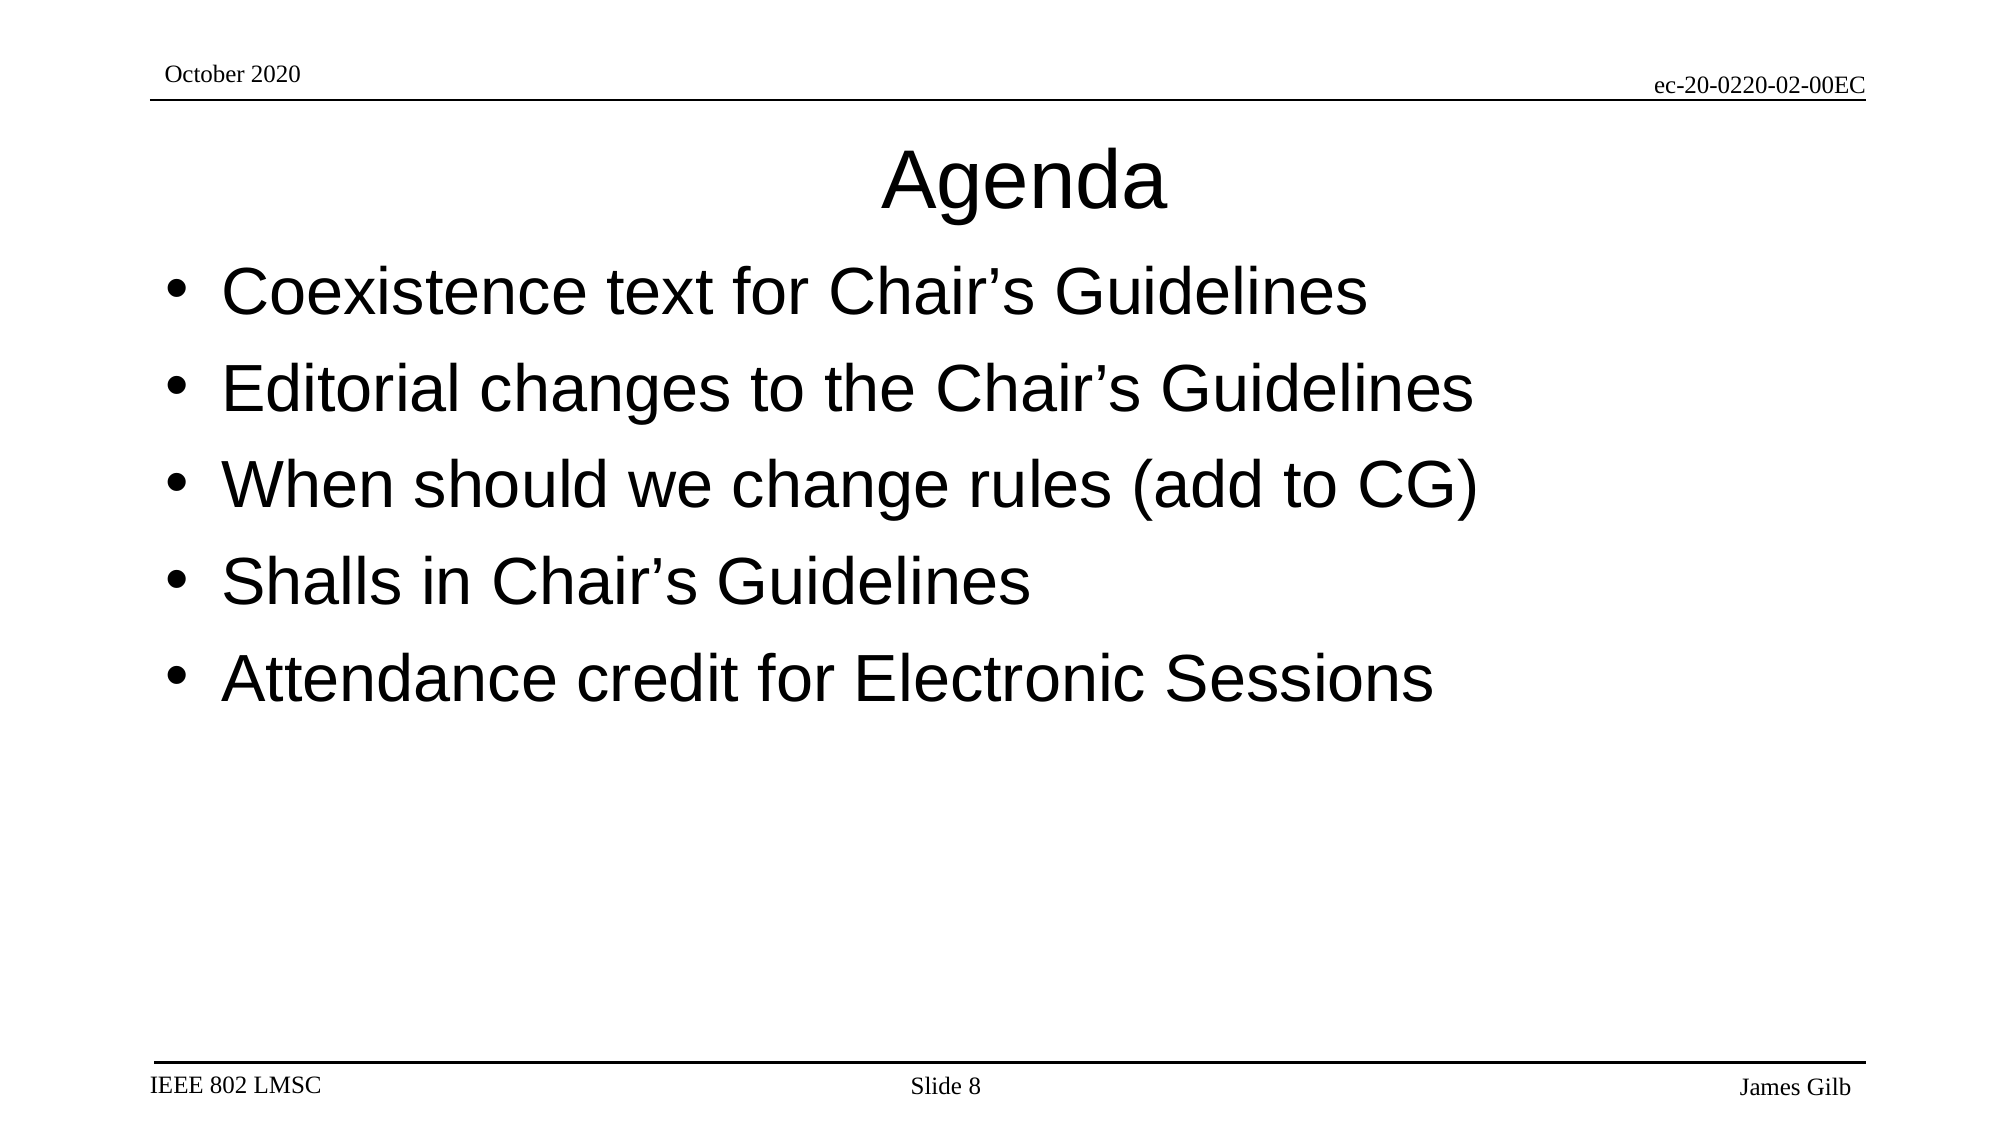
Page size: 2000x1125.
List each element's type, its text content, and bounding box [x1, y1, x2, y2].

list Coexistence text for Chair’s Guidelines Editorial changes to the Chair’s Guidelines When should we change rules (add to CG) Shalls in Chair’s Guidelines Attendance credit for Electronic Sessions [149, 239, 1900, 1051]
title Agenda [149, 112, 1900, 238]
